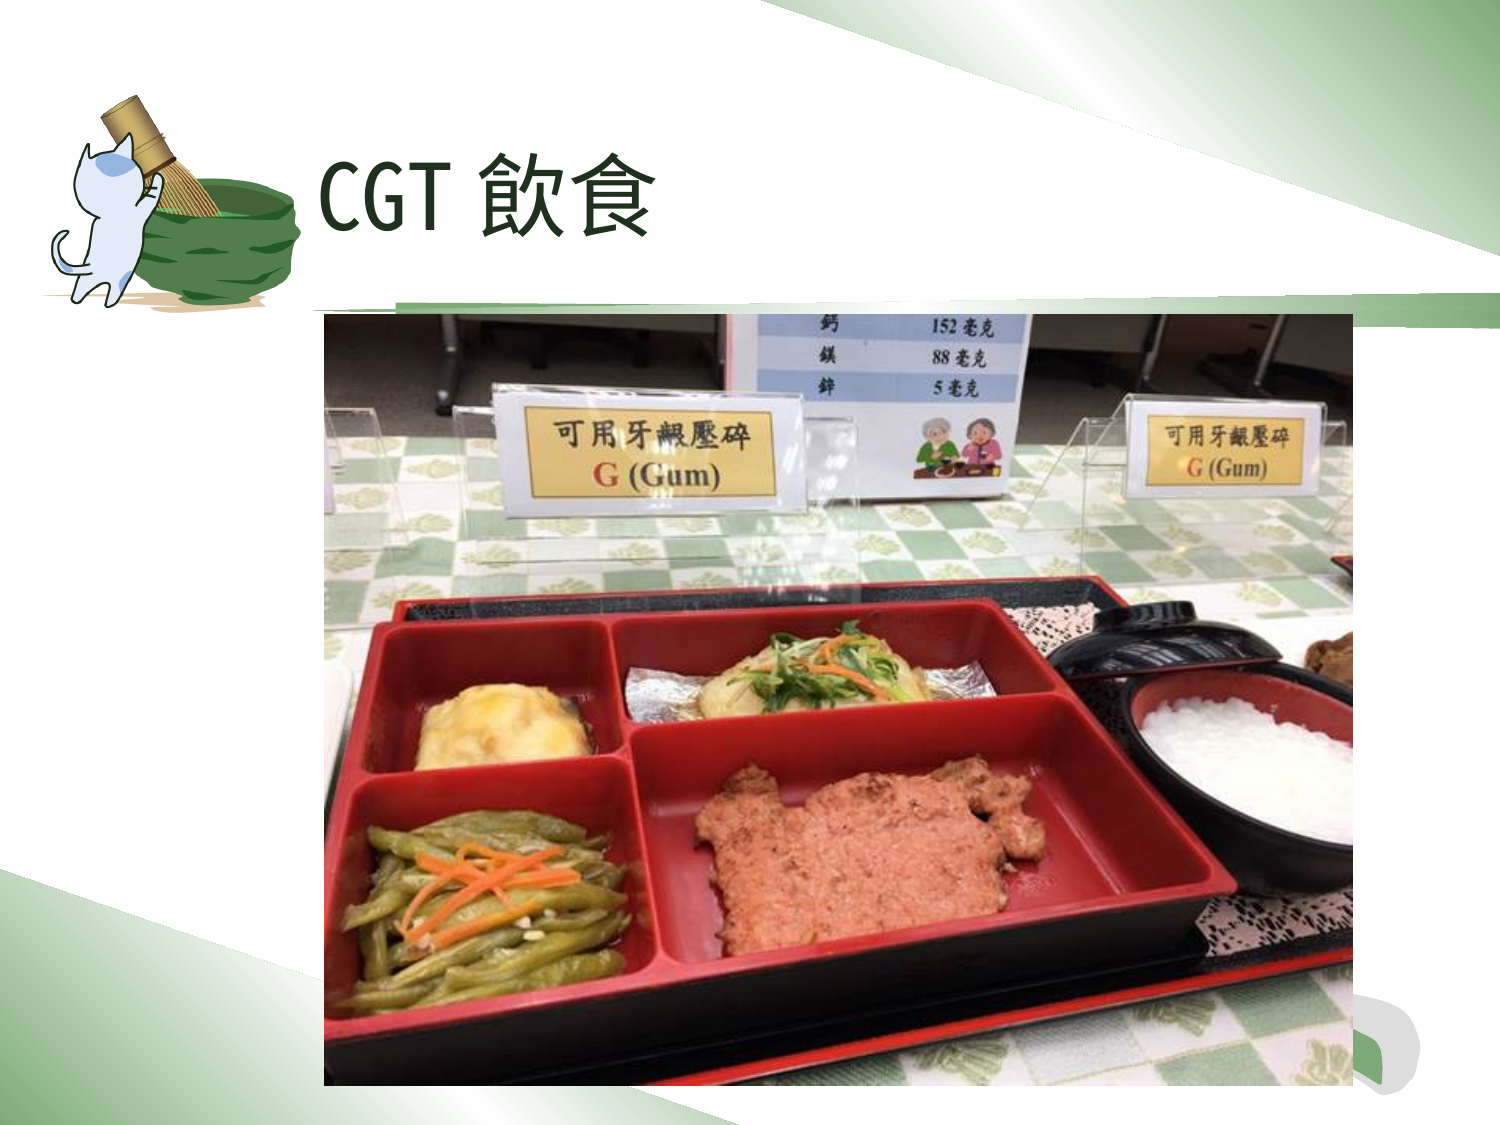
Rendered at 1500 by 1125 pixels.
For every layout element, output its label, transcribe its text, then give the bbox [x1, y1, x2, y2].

picture [29, 90, 306, 318]
title CGT飲食 [301, 99, 1388, 288]
picture [324, 314, 1353, 1086]
